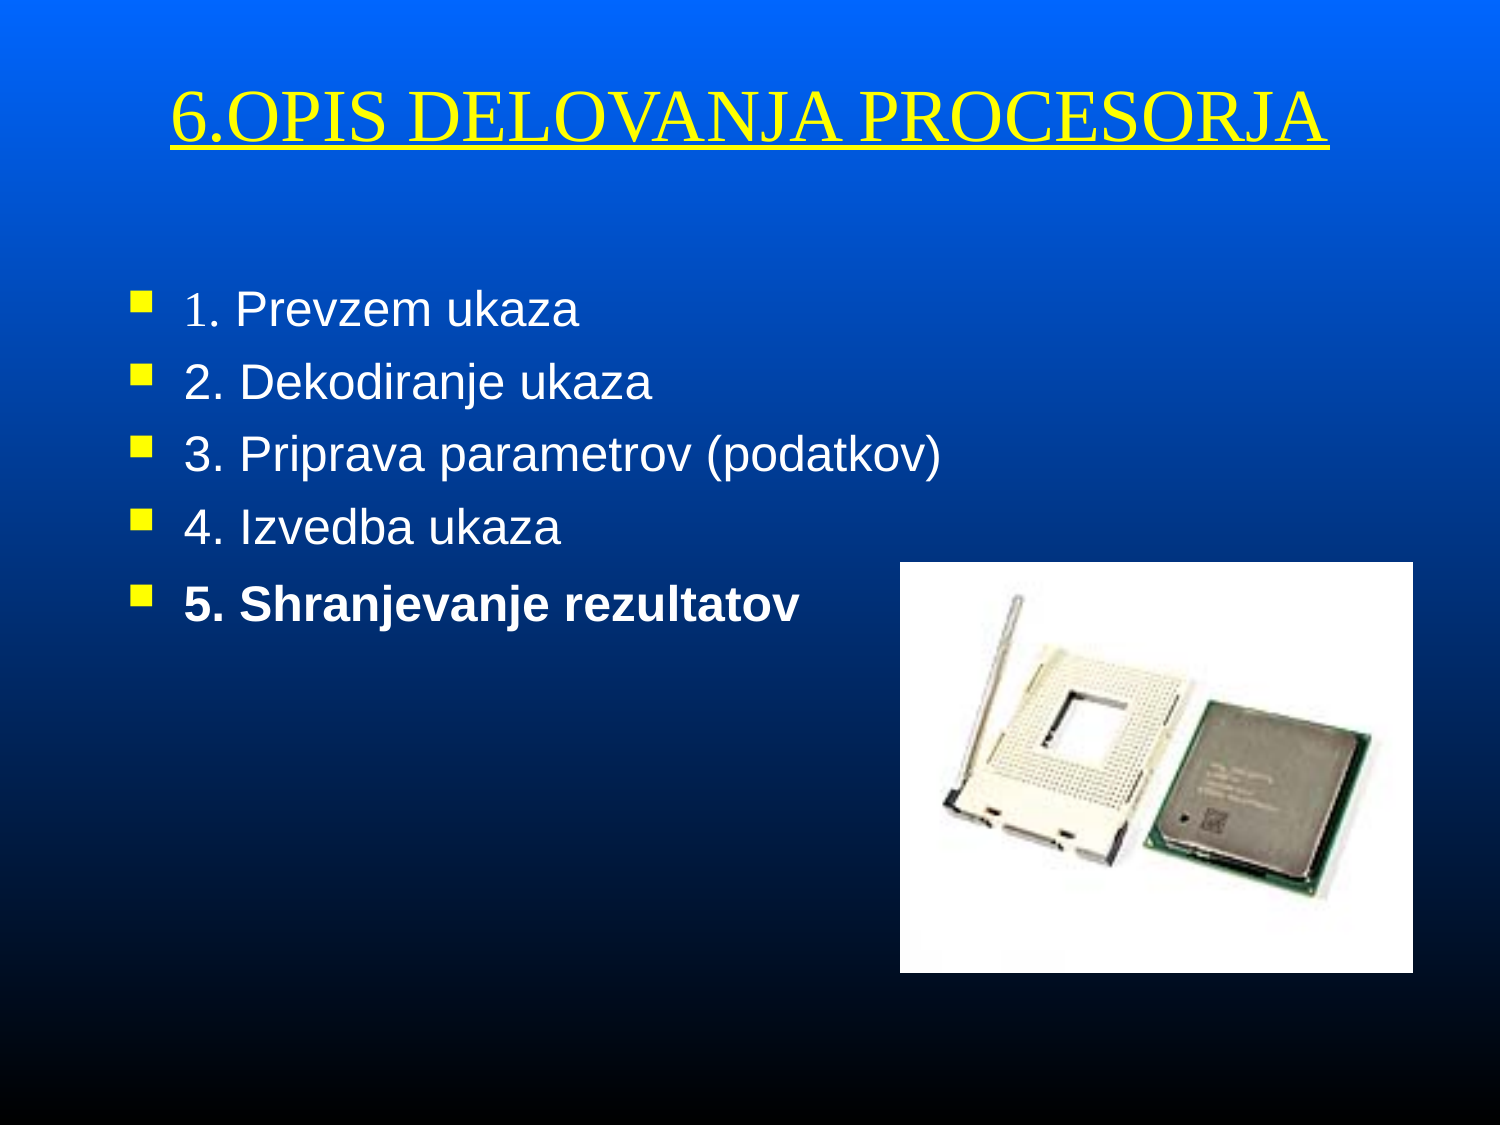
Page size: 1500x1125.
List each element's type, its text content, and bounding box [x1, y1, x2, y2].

list 1. Prevzem ukaza 2. Dekodiranje ukaza 3. Priprava parametrov (podatkov) 4. Izvedba ukaza 5. Shranjevanje rezultatov [112, 269, 1388, 923]
title 6.OPIS DELOVANJA PROCESORJA [112, 54, 1388, 258]
picture [900, 562, 1413, 973]
